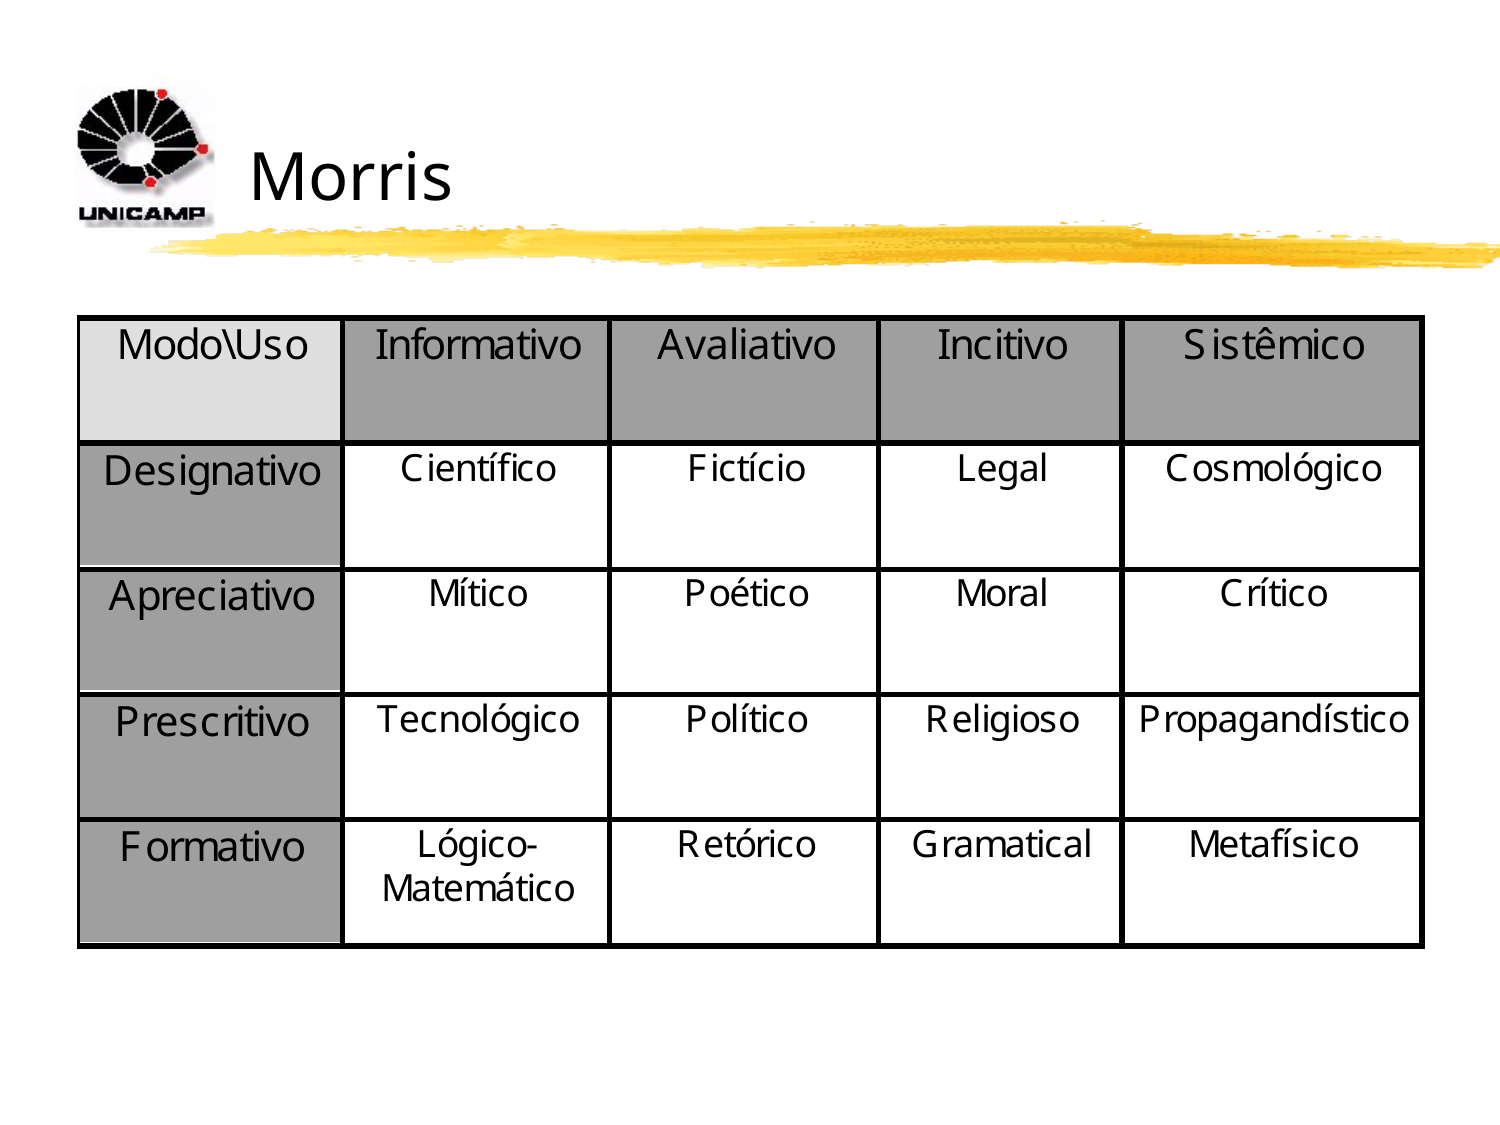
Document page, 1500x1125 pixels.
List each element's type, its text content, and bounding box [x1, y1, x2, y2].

chart [77, 315, 1466, 1030]
title Morris [233, 37, 1434, 225]
picture [75, 74, 1500, 279]
